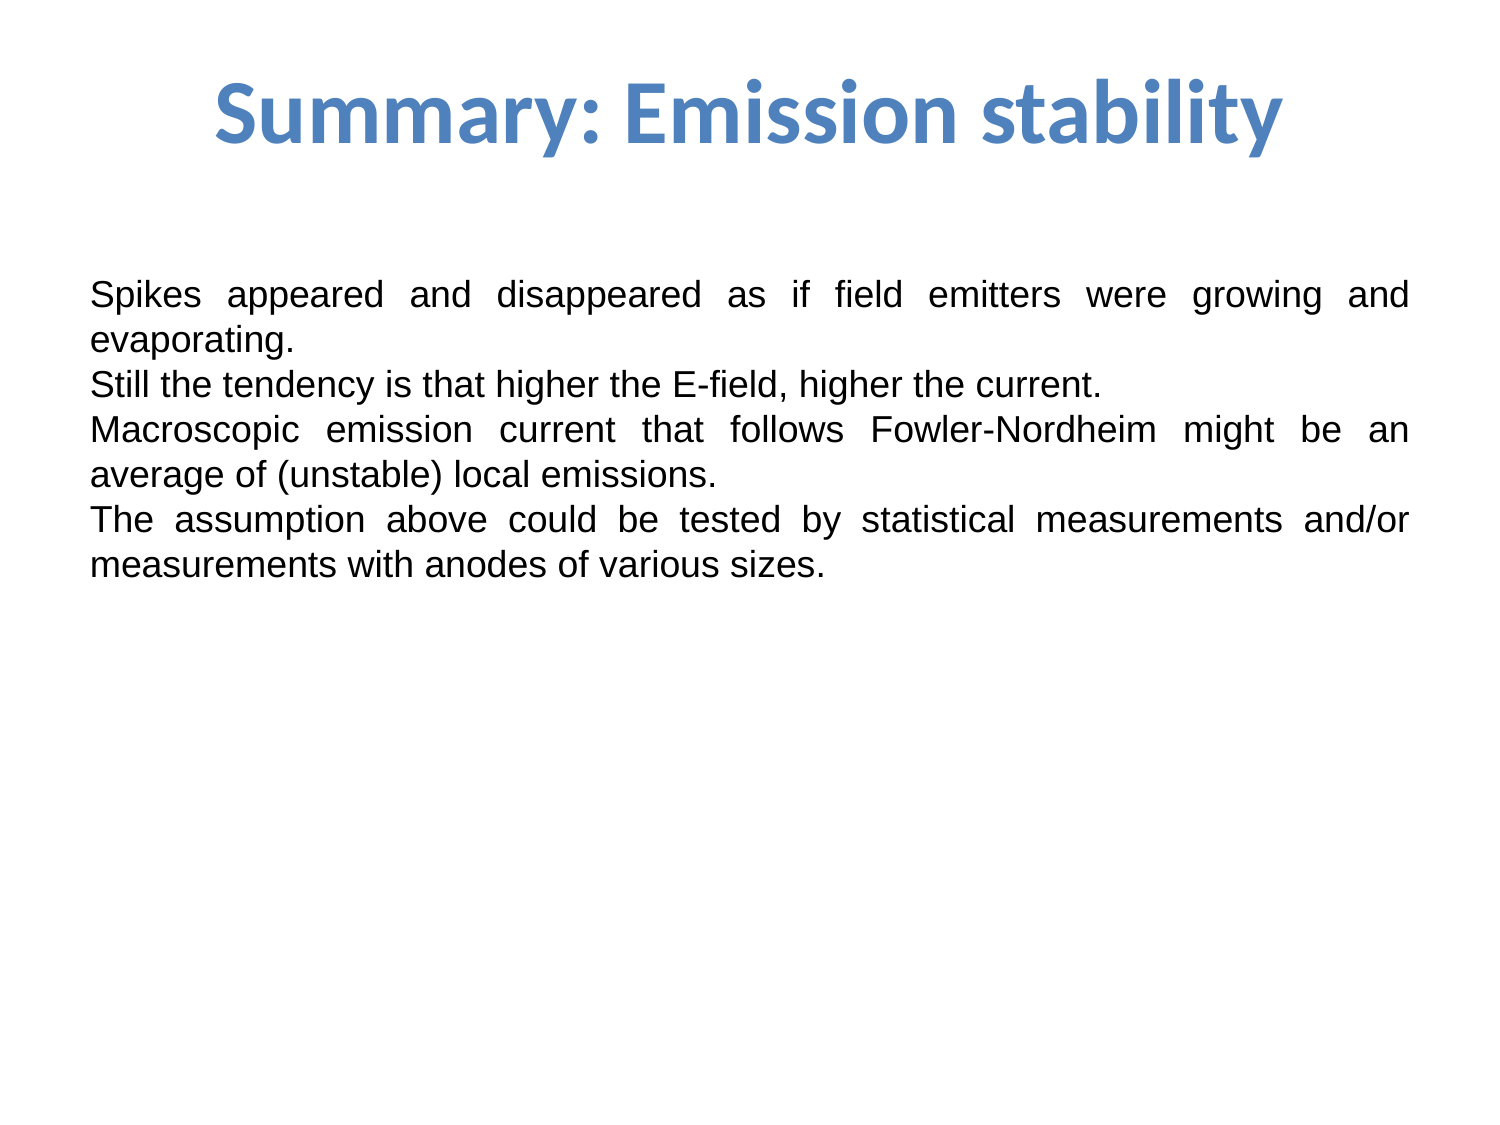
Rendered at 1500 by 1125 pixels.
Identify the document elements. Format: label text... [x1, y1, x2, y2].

text_box Spikes appeared and disappeared as if field emitters were growing and evaporating. Still the tendency is that higher the E-field, higher the current. Macroscopic emission current that follows Fowler-Nordheim might be an average of (unstable) local emissions. The assumption above could be tested by statistical measurements and/or measurements with anodes of various sizes. [75, 262, 1425, 1125]
text_box Summary: Emission stability [75, 45, 1425, 233]
